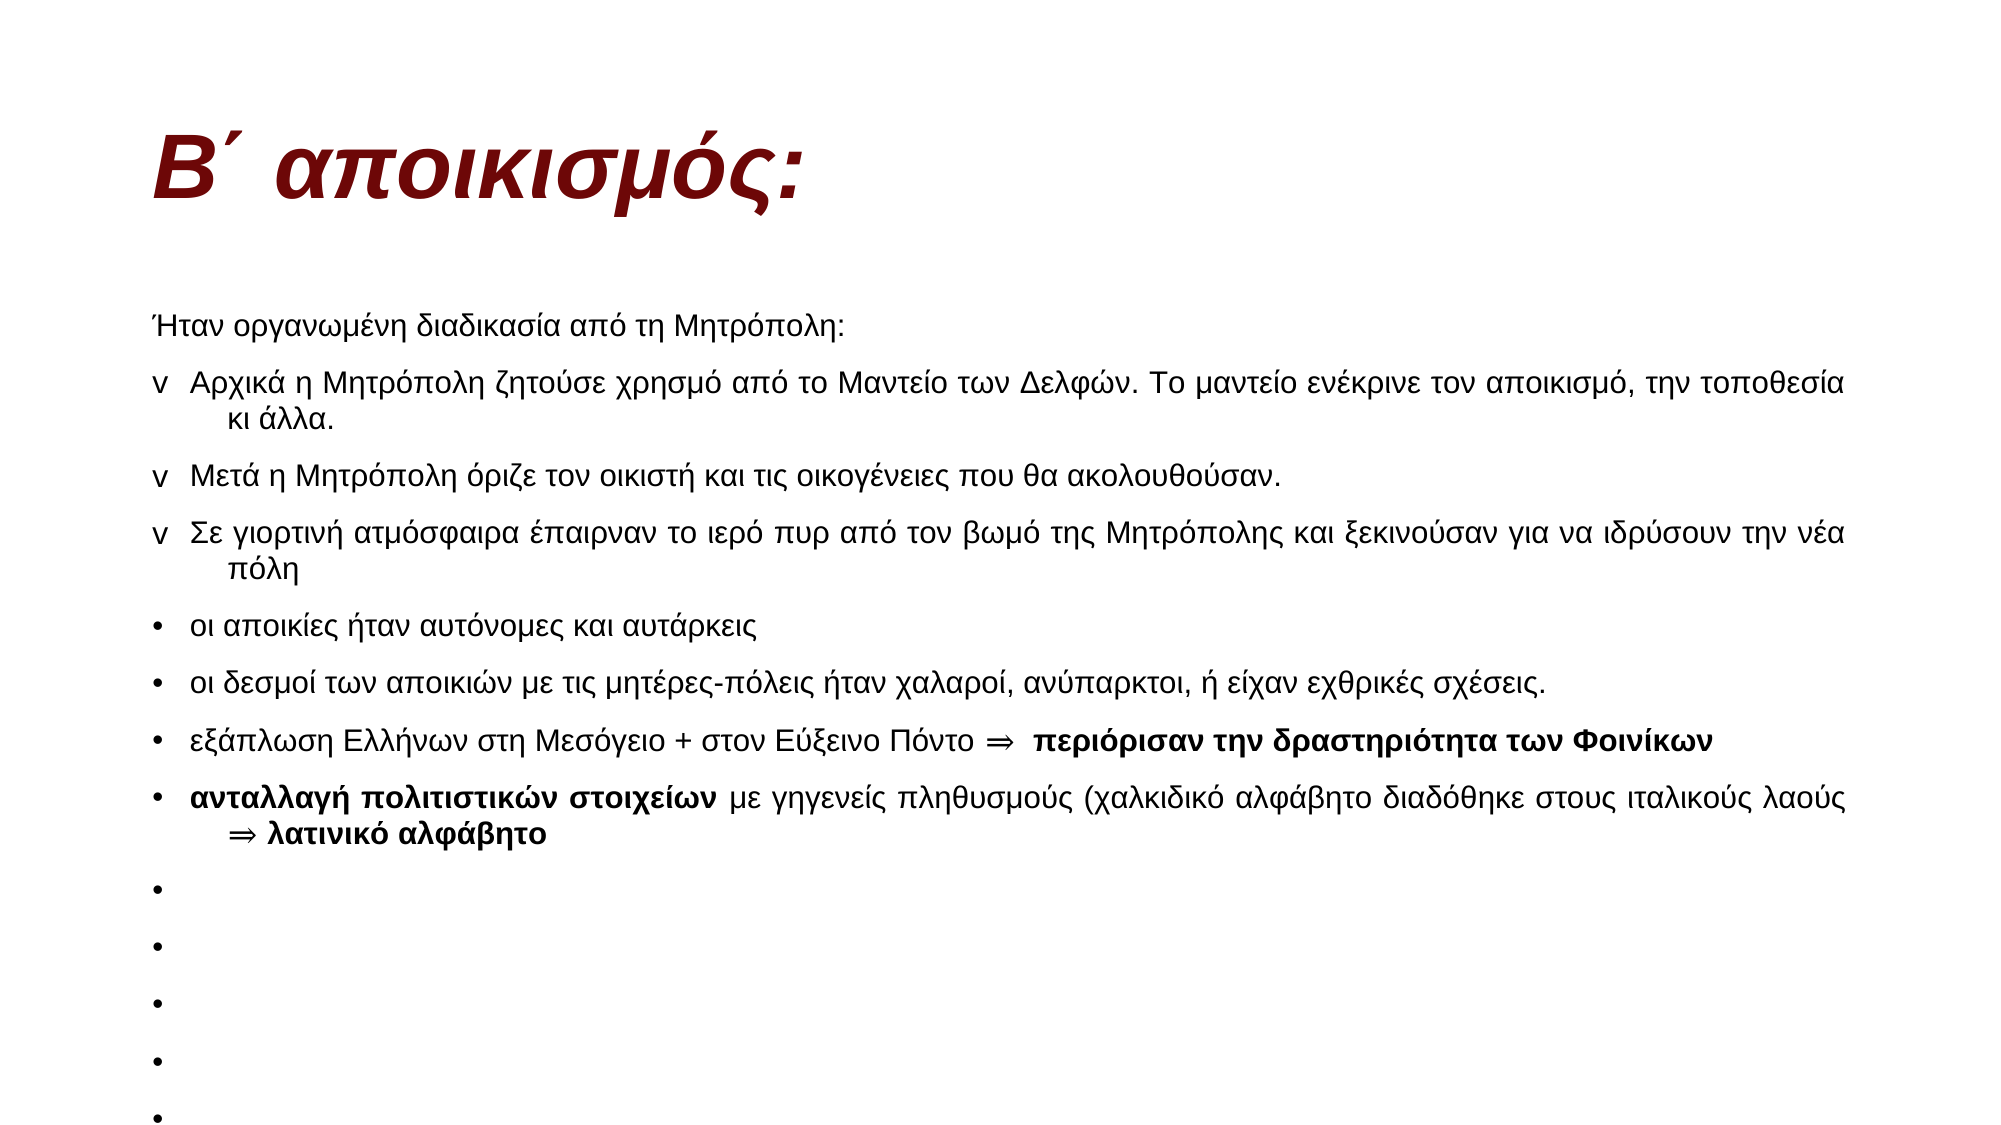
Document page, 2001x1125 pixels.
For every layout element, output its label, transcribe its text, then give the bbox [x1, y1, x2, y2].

list Ήταν οργανωμένη διαδικασία από τη Μητρόπολη: Αρχικά η Μητρόπολη ζητούσε χρησμό από το Μαντείο των Δελφών. Το μαντείο ενέκρινε τον αποικισμό, την τοποθεσία κι άλλα. Μετά η Μητρόπολη όριζε τον οικιστή και τις οικογένειες που θα ακολουθούσαν. Σε γιορτινή ατμόσφαιρα έπαιρναν το ιερό πυρ από τον βωμό της Μητρόπολης και ξεκινούσαν για να ιδρύσουν την νέα πόλη οι αποικίες ήταν αυτόνομες και αυτάρκεις οι δεσμοί των αποικιών με τις μητέρες-πόλεις ήταν χαλαροί, ανύπαρκτοι, ή είχαν εχθρικές σχέσεις. εξάπλωση Ελλήνων στη Μεσόγειο + στον Εύξεινο Πόντο ⇒ περιόρισαν την δραστηριότητα των Φοινίκων ανταλλαγή πολιτιστικών στοιχείων με γηγενείς πληθυσμούς (χαλκιδικό αλφάβητο διαδόθηκε στους ιταλικούς λαούς ⇒ λατινικό αλφάβητο [137, 299, 1863, 1014]
title Β΄ αποικισμός: [137, 59, 1863, 278]
